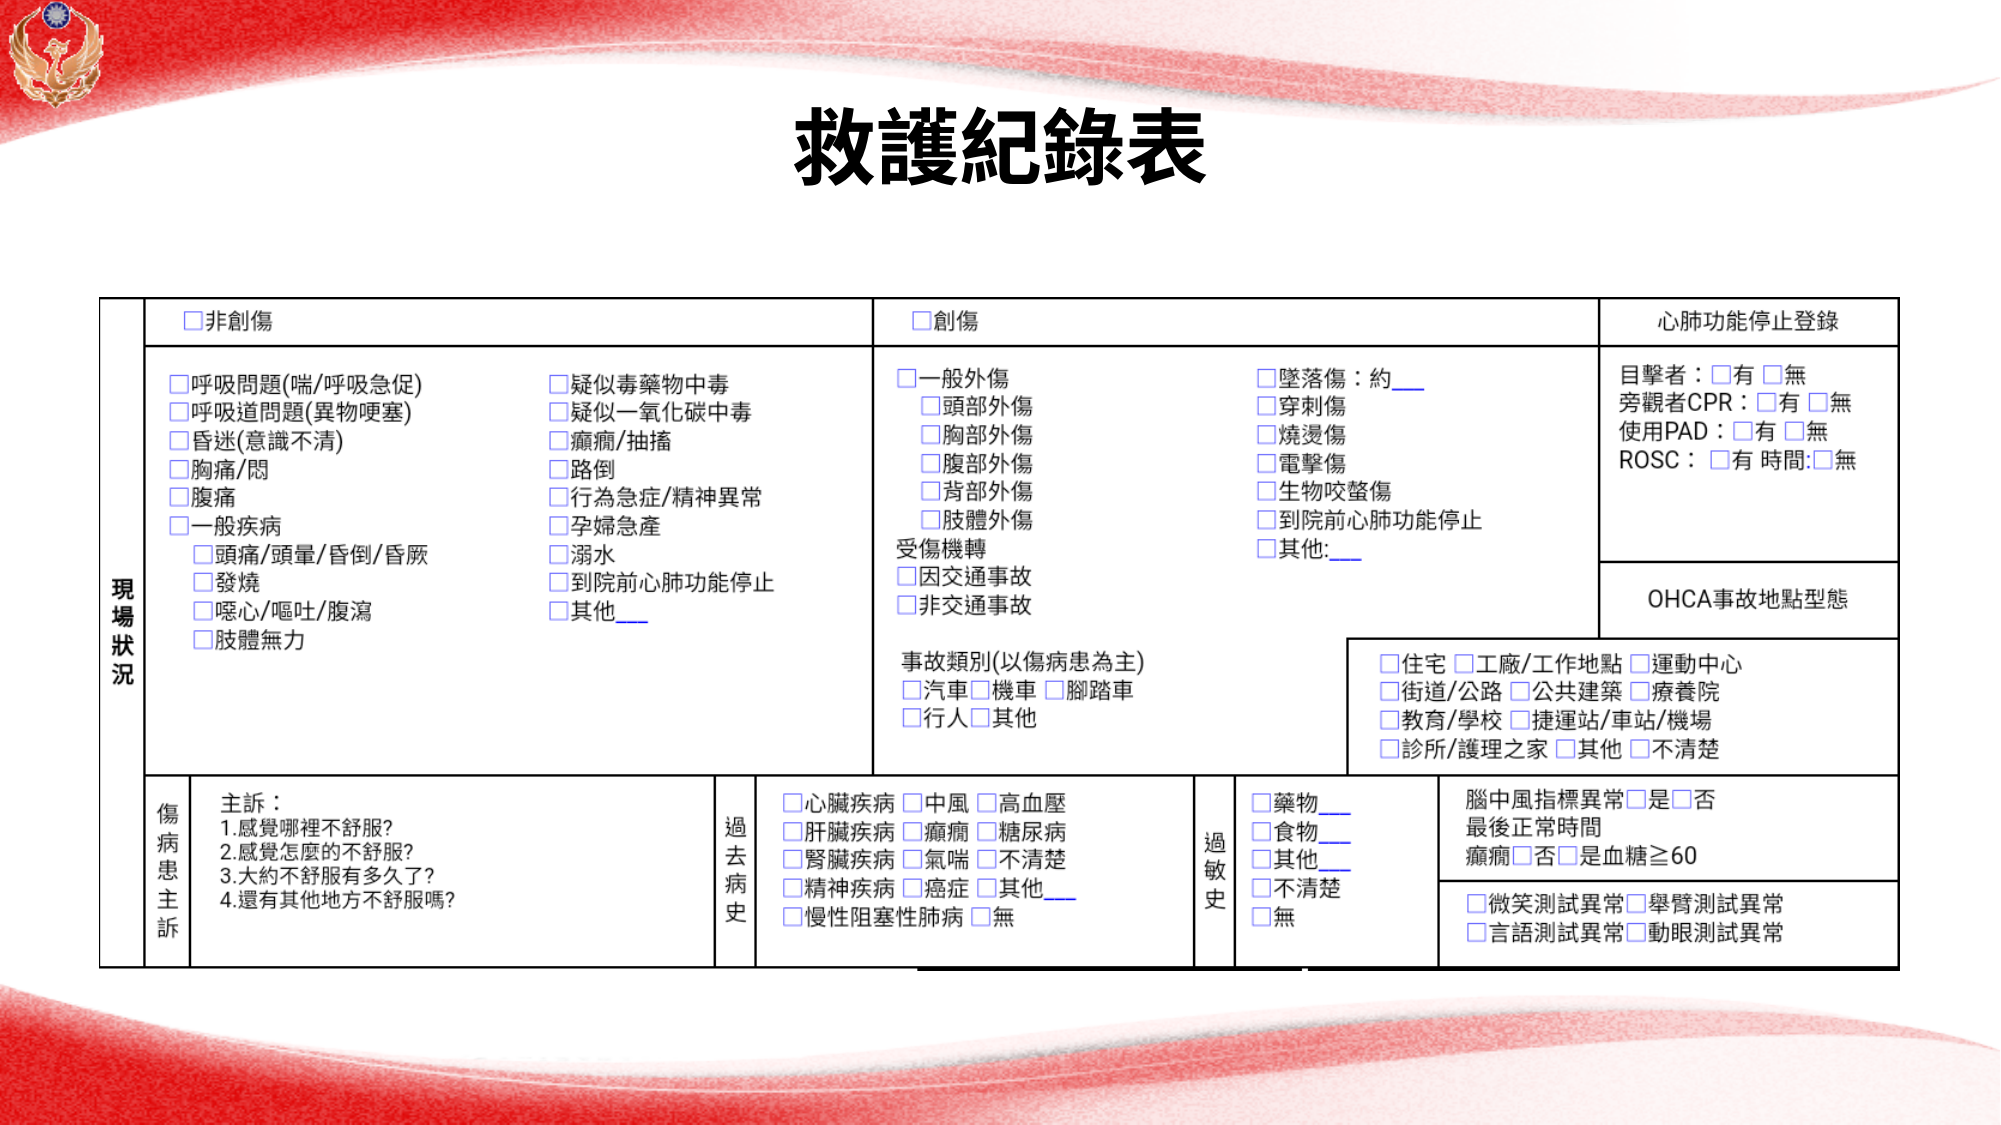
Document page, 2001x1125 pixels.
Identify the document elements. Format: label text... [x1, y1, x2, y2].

title 救護紀錄表 [119, 57, 1883, 233]
picture [0, 0, 2001, 1125]
